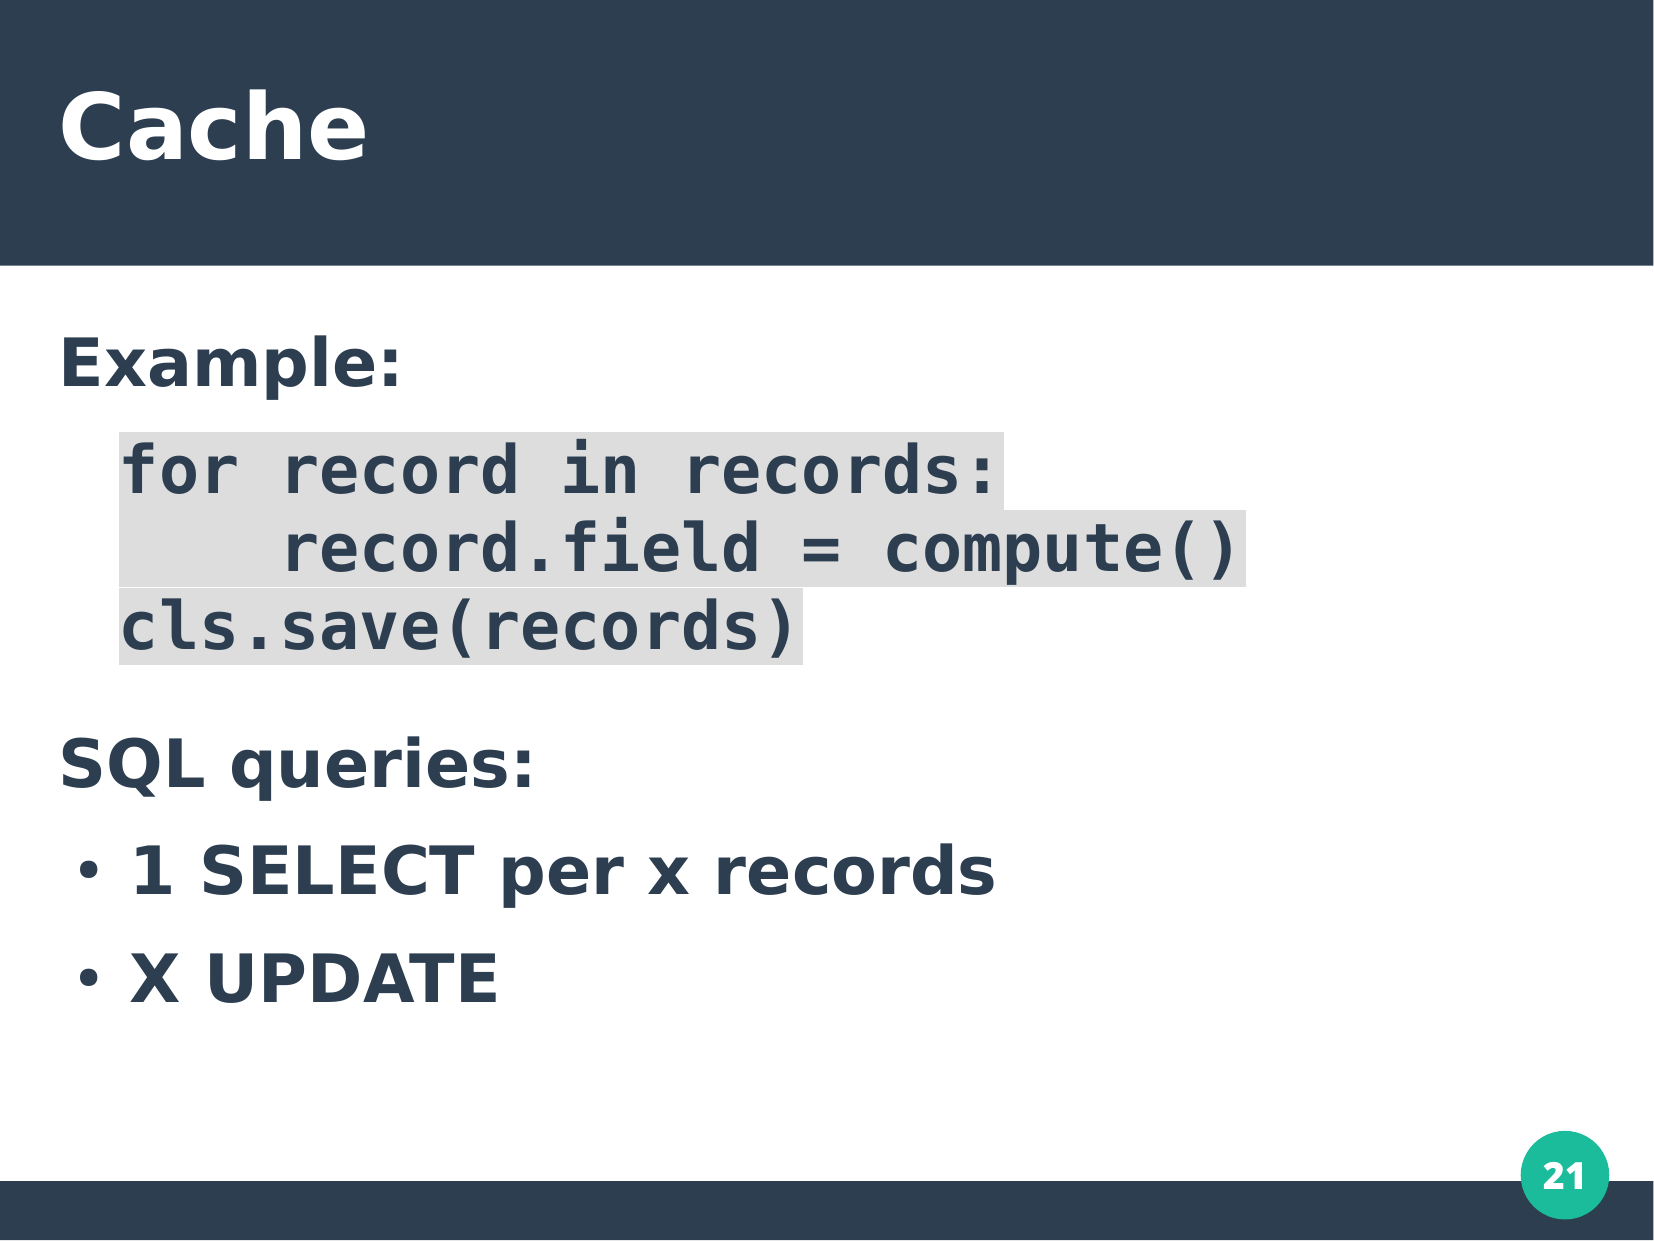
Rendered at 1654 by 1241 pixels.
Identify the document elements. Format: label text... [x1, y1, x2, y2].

list Example: for record in records: record.field = compute() cls.save(records) SQL queries: 1 SELECT per x records X UPDATE [59, 324, 1595, 1152]
title Cache [59, 49, 1595, 207]
